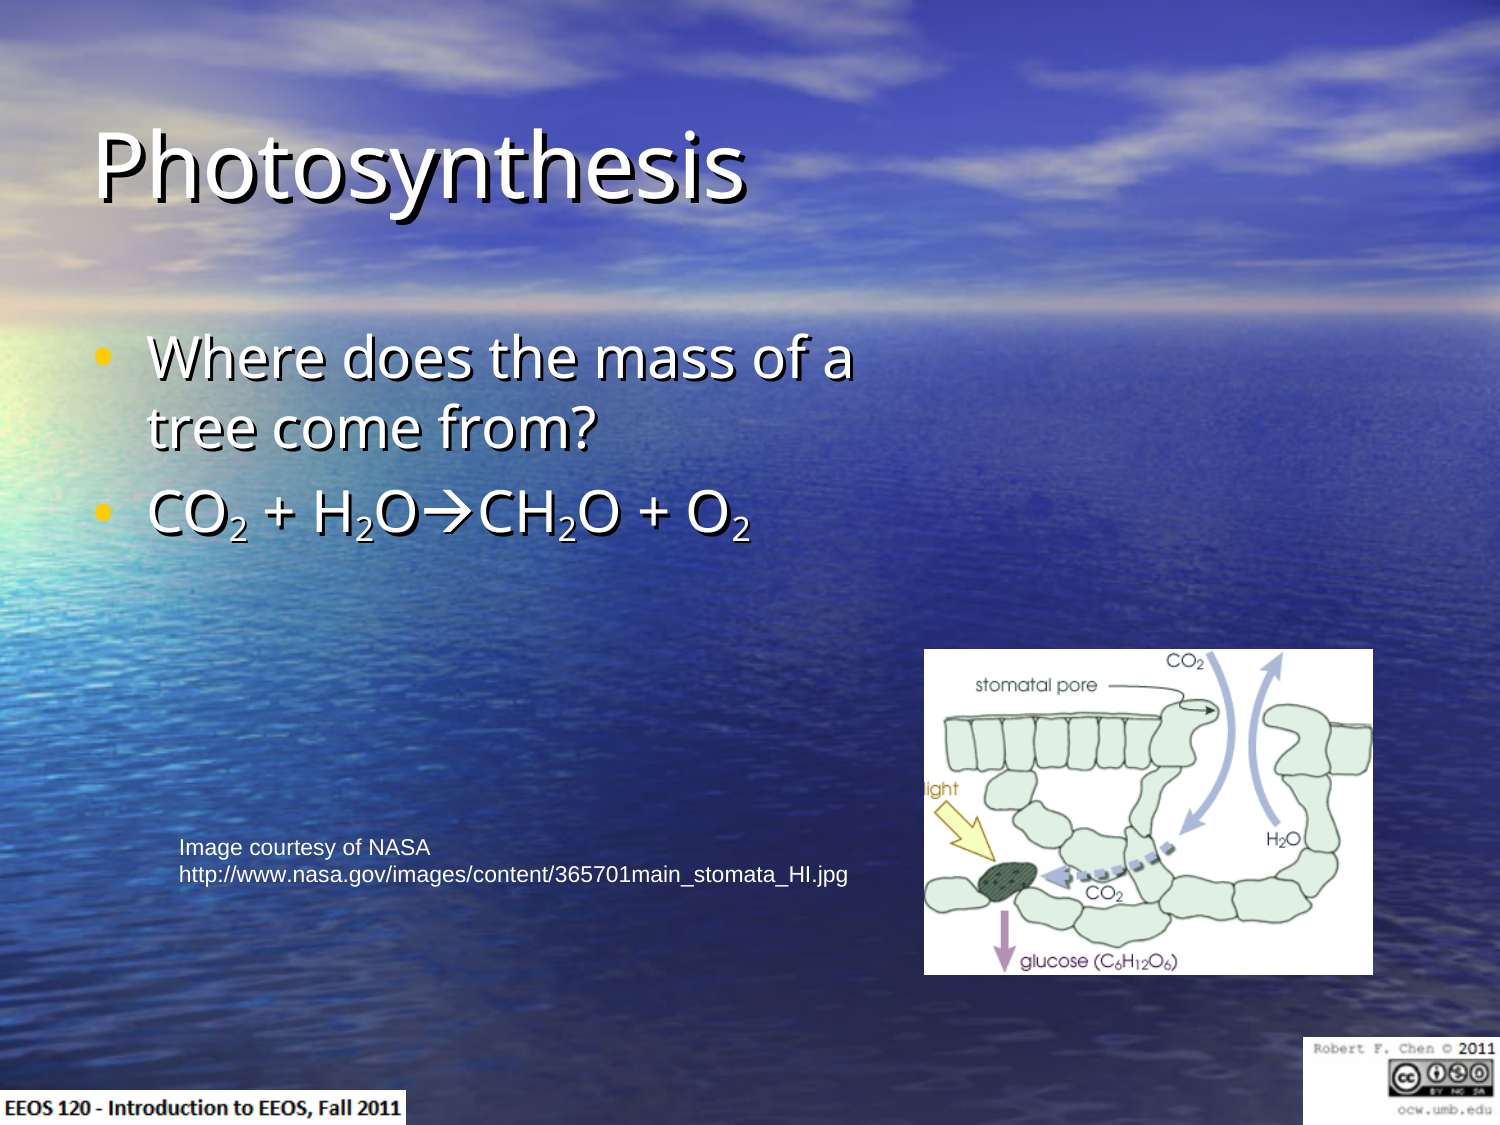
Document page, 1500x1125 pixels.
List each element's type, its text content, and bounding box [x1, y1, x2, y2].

text_box [924, 650, 1373, 976]
picture [0, 0, 1500, 1125]
list Where does the mass of a tree come from? CO2 + H2OCH2O + O2 [75, 312, 913, 988]
text_box Image courtesy of NASA http://www.nasa.gov/images/content/365701main_stomata_HI.jpg [164, 824, 864, 896]
title Photosynthesis [75, 47, 1426, 276]
